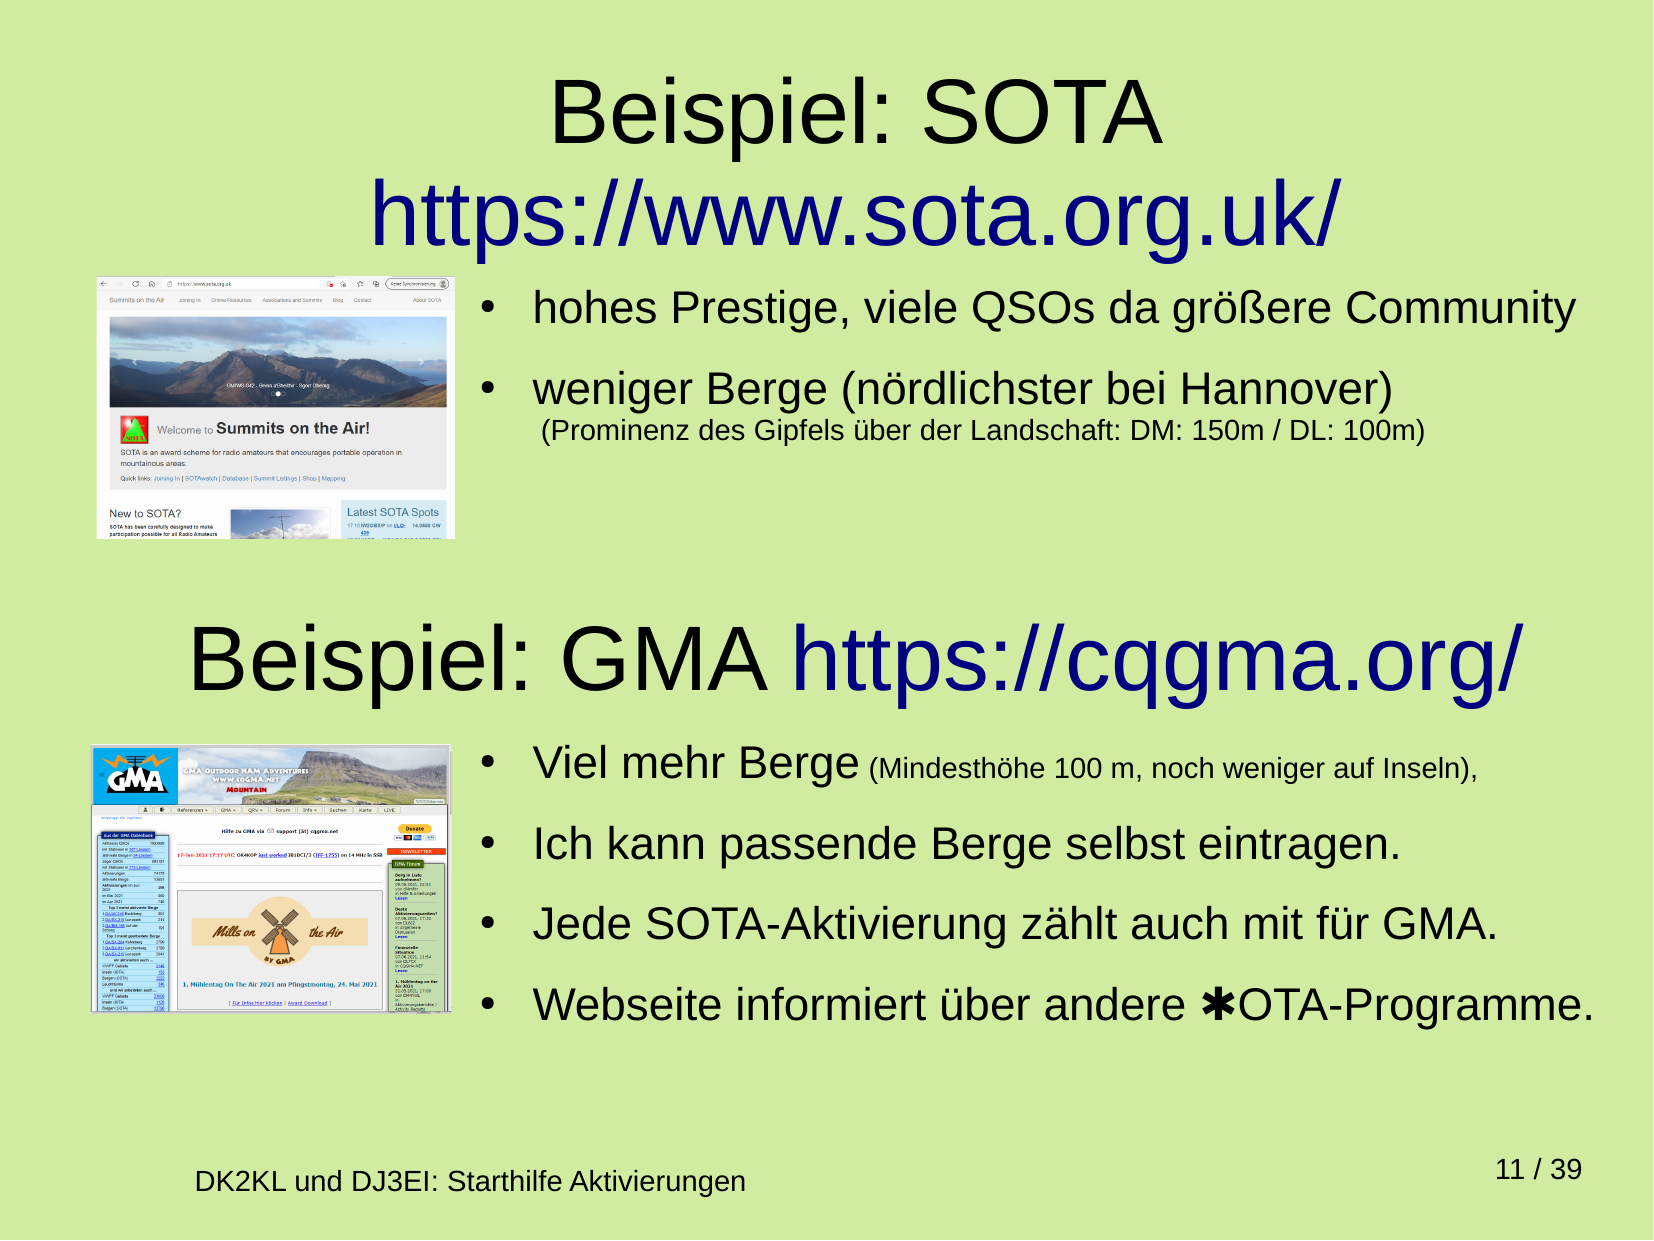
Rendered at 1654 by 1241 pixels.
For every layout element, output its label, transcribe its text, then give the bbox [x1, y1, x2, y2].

picture [96, 276, 455, 539]
picture [90, 744, 452, 1014]
list Viel mehr Berge (Mindesthöhe 100 m, noch weniger auf Inseln), Ich kann passende Berge selbst eintragen. Jede SOTA-Aktivierung zählt auch mit für GMA. Webseite informiert über andere ✱OTA-Programme. [461, 736, 1628, 1099]
list hohes Prestige, viele QSOs da größere Community weniger Berge (nördlichster bei Hannover) (Prominenz des Gipfels über der Landschaft: DM: 150m / DL: 100m) [461, 282, 1628, 562]
title Beispiel: GMA https://cqgma.org/ [153, 555, 1560, 763]
title Beispiel: SOTA https://www.sota.org.uk/ [153, 59, 1560, 267]
